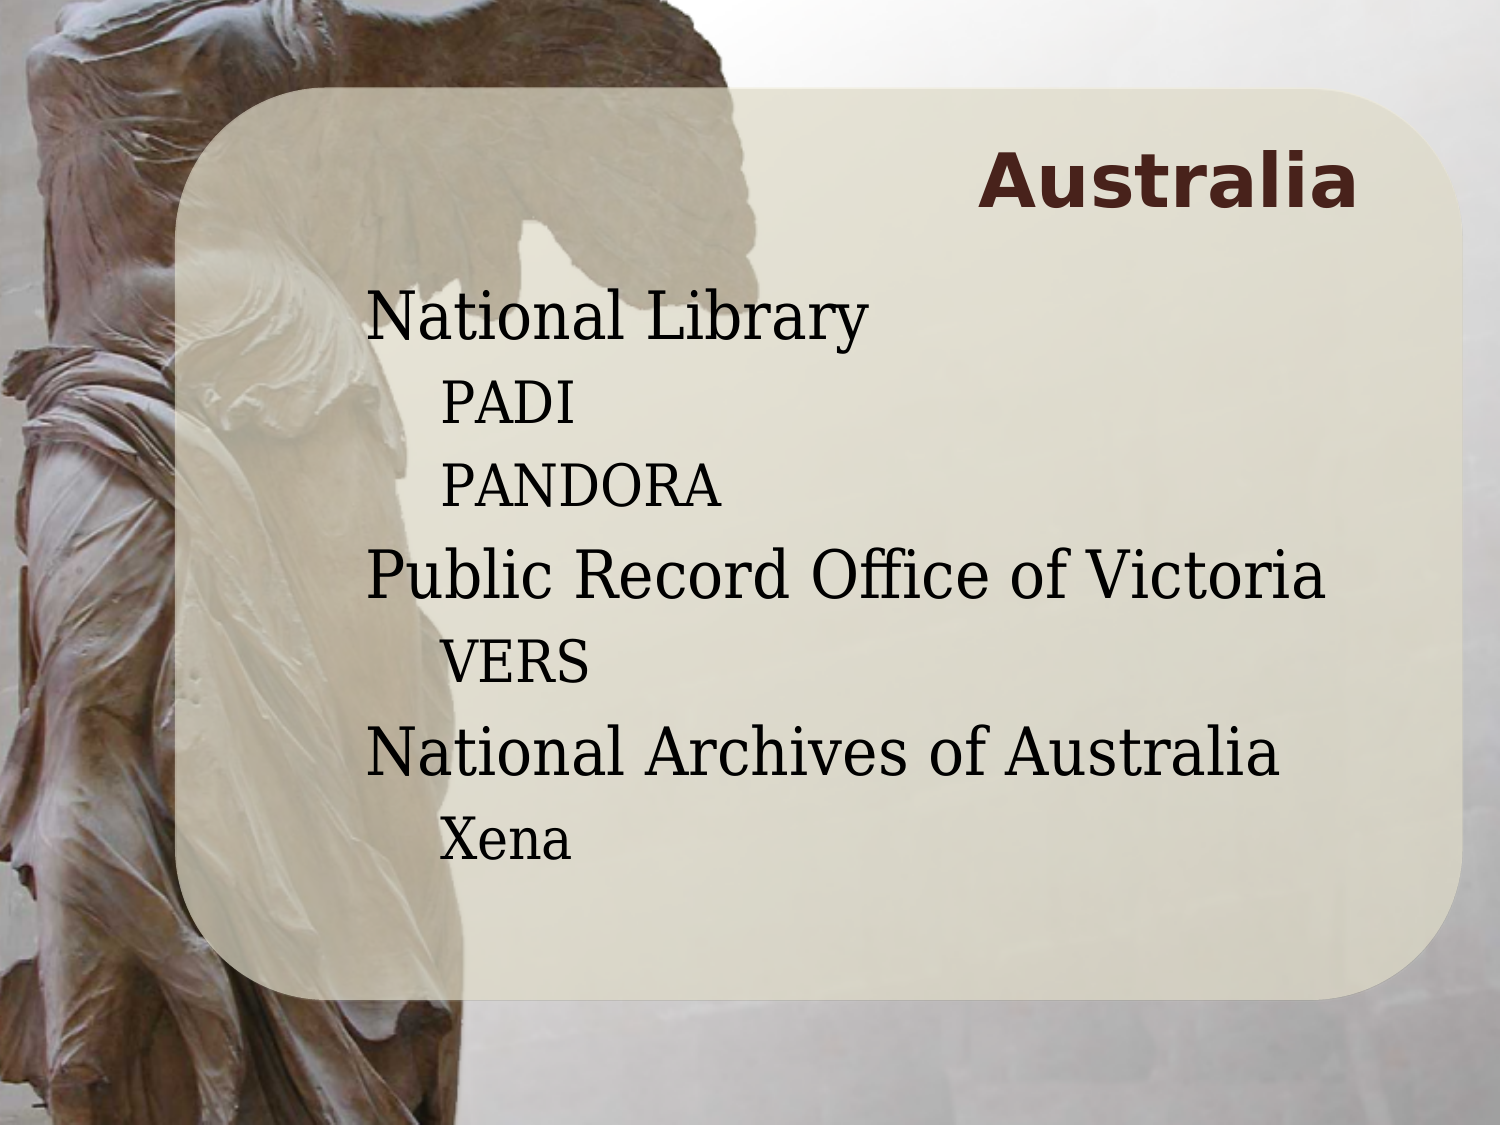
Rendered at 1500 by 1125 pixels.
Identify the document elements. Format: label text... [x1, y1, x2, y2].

picture [0, 0, 1500, 1125]
title Australia [200, 87, 1375, 276]
list National Library PADI PANDORA Public Record Office of Victoria VERS National Archives of Australia Xena [350, 269, 1388, 945]
